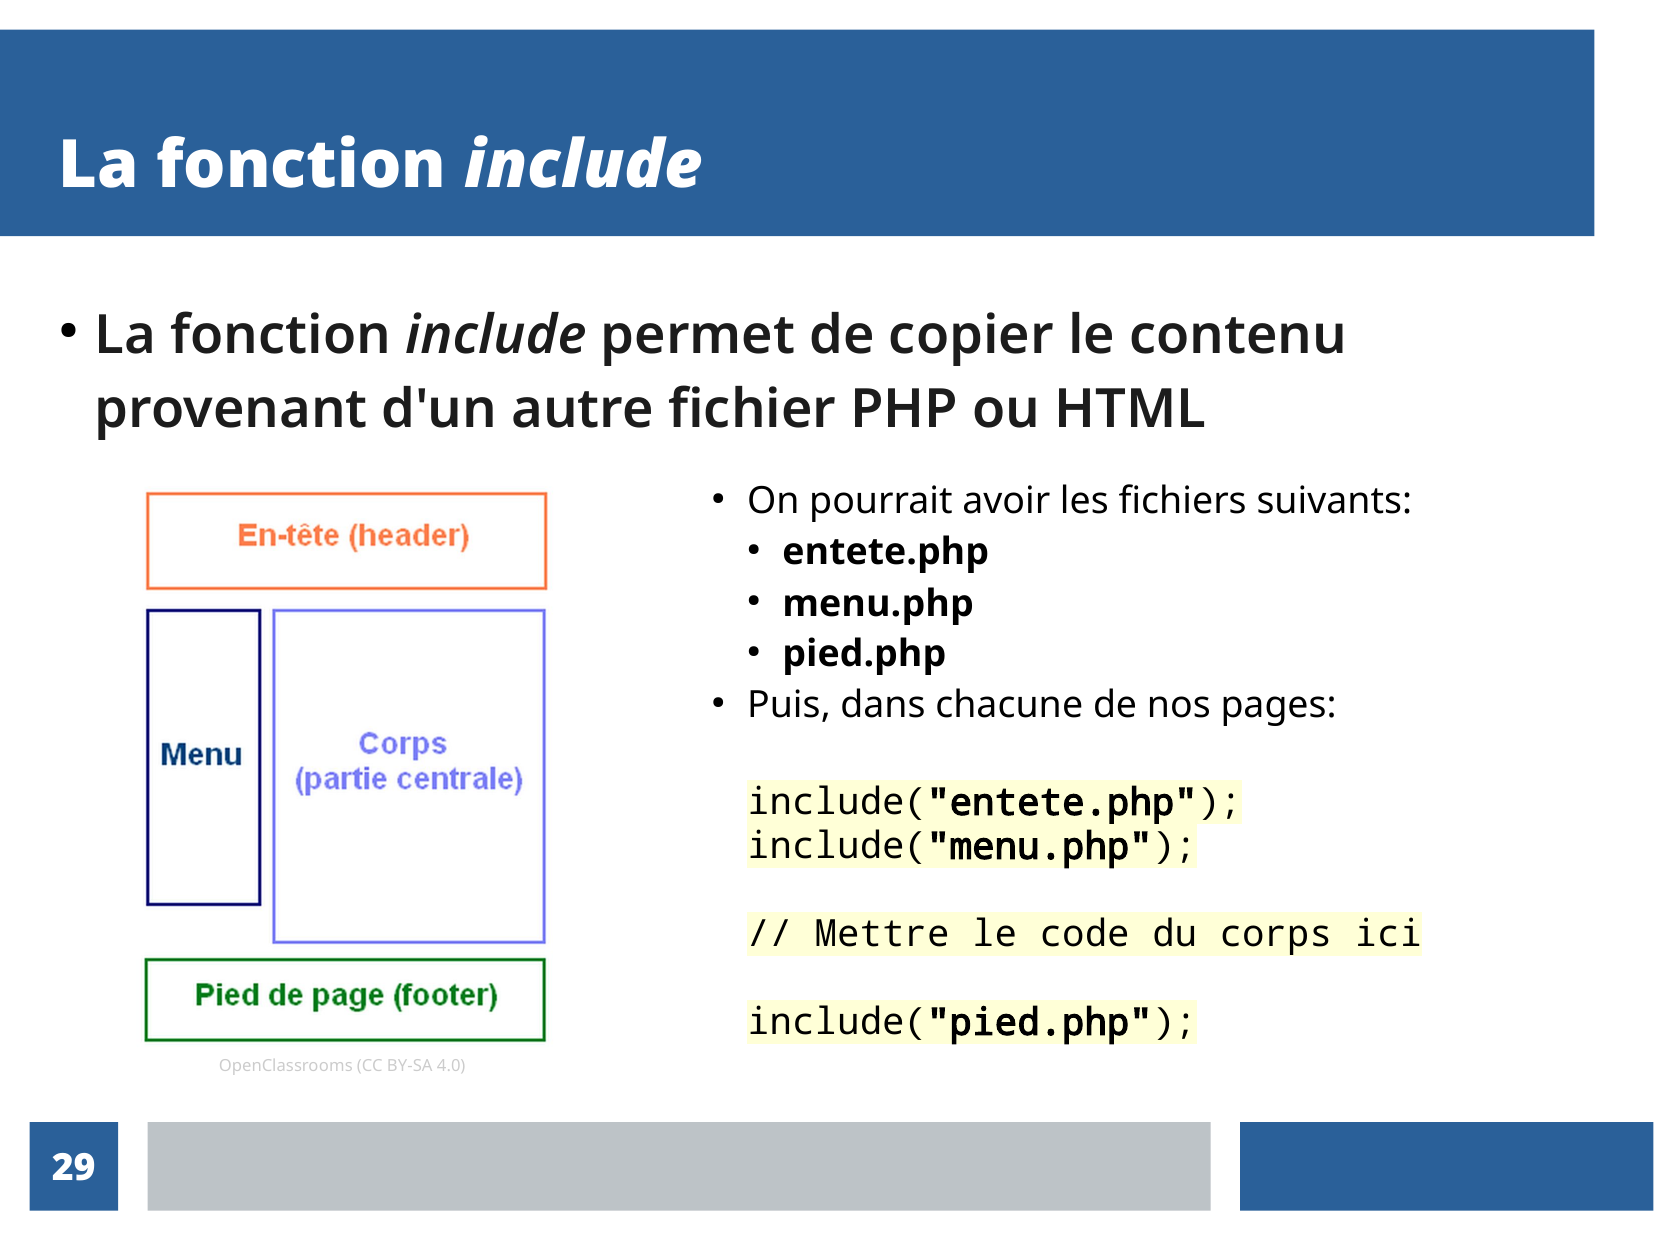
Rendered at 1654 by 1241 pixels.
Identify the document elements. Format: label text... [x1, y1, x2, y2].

text_box On pourrait avoir les fichiers suivants: entete.php menu.php pied.php Puis, dans chacune de nos pages: include("entete.php"); include("menu.php"); // Mettre le code du corps ici include("pied.php"); [696, 466, 1583, 1051]
title La fonction include [59, 59, 1595, 207]
text_box OpenClassrooms (CC BY-SA 4.0) [94, 1046, 591, 1081]
picture [80, 478, 633, 1058]
list La fonction include permet de copier le contenu provenant d'un autre fichier PHP ou HTML [59, 295, 1565, 467]
